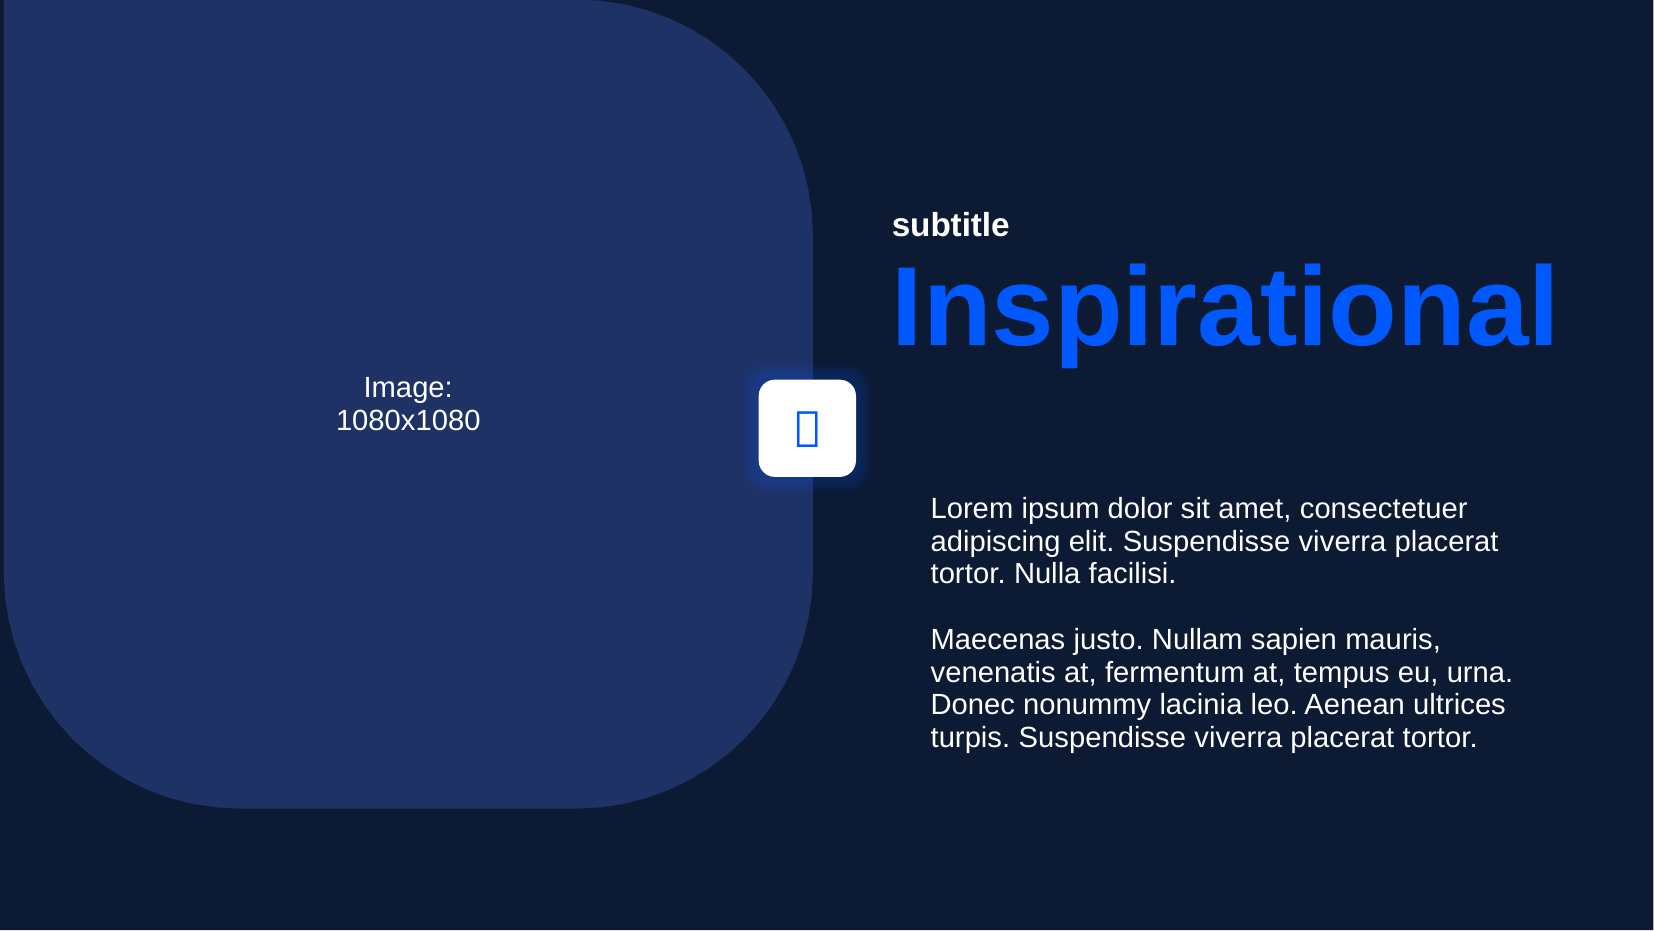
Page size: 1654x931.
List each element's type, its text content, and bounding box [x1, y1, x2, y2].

text_box  [758, 379, 857, 477]
text_box Image: 1080x1080 [3, 0, 813, 809]
title subtitle Inspirational [891, 134, 1585, 442]
text_box Lorem ipsum dolor sit amet, consectetuer adipiscing elit. Suspendisse viverra placerat tortor. Nulla facilisi. Maecenas justo. Nullam sapien mauris, venenatis at, fermentum at, tempus eu, urna. Donec nonummy lacinia leo. Aenean ultrices turpis. Suspendisse viverra placerat tortor. [895, 422, 1561, 824]
